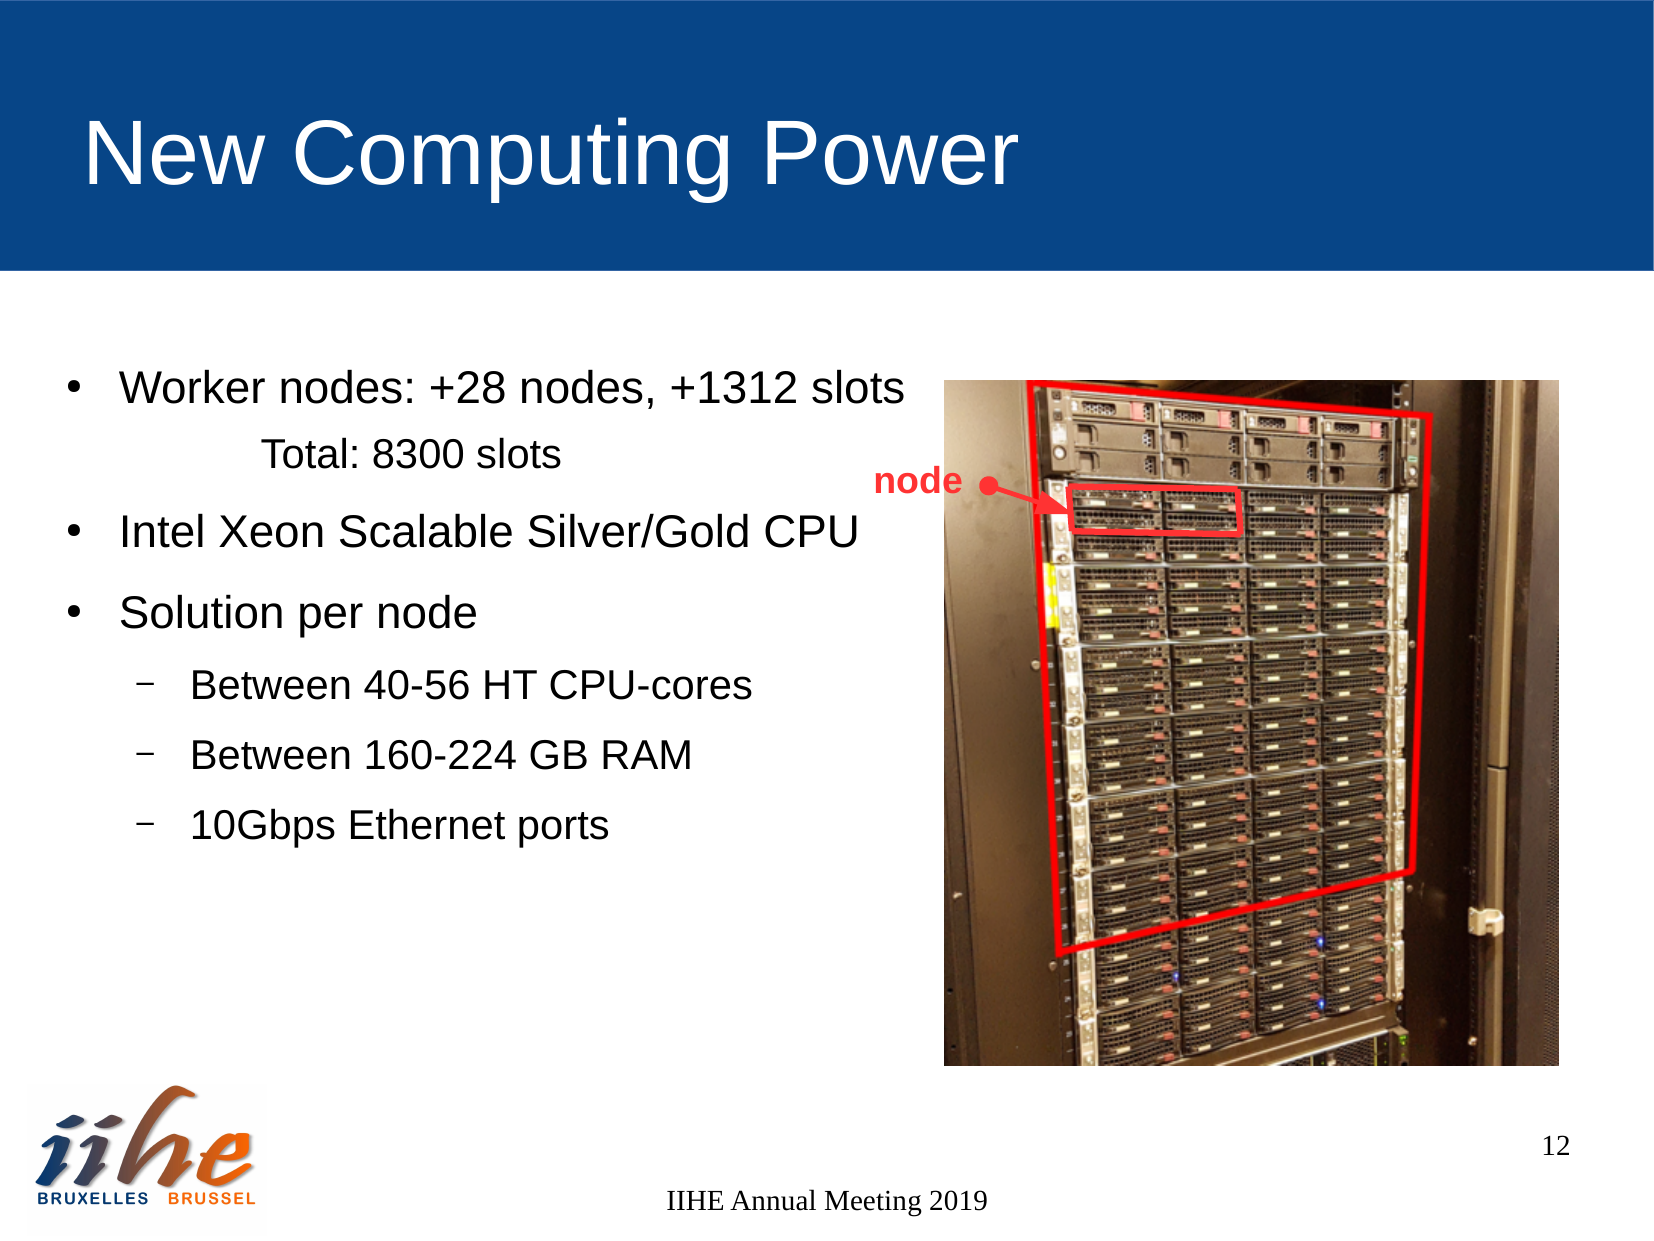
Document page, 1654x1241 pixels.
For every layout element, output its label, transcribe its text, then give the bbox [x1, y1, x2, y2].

picture [944, 380, 1559, 1066]
picture [27, 1084, 267, 1236]
text_box node [842, 447, 995, 515]
title New Computing Power [82, 49, 1571, 257]
picture [1072, 490, 1237, 531]
list Worker nodes: +28 nodes, +1312 slots Total: 8300 slots Intel Xeon Scalable Silver/Gold CPU Solution per node Between 40-56 HT CPU-cores Between 160-224 GB RAM 10Gbps Ethernet ports [48, 361, 962, 1081]
